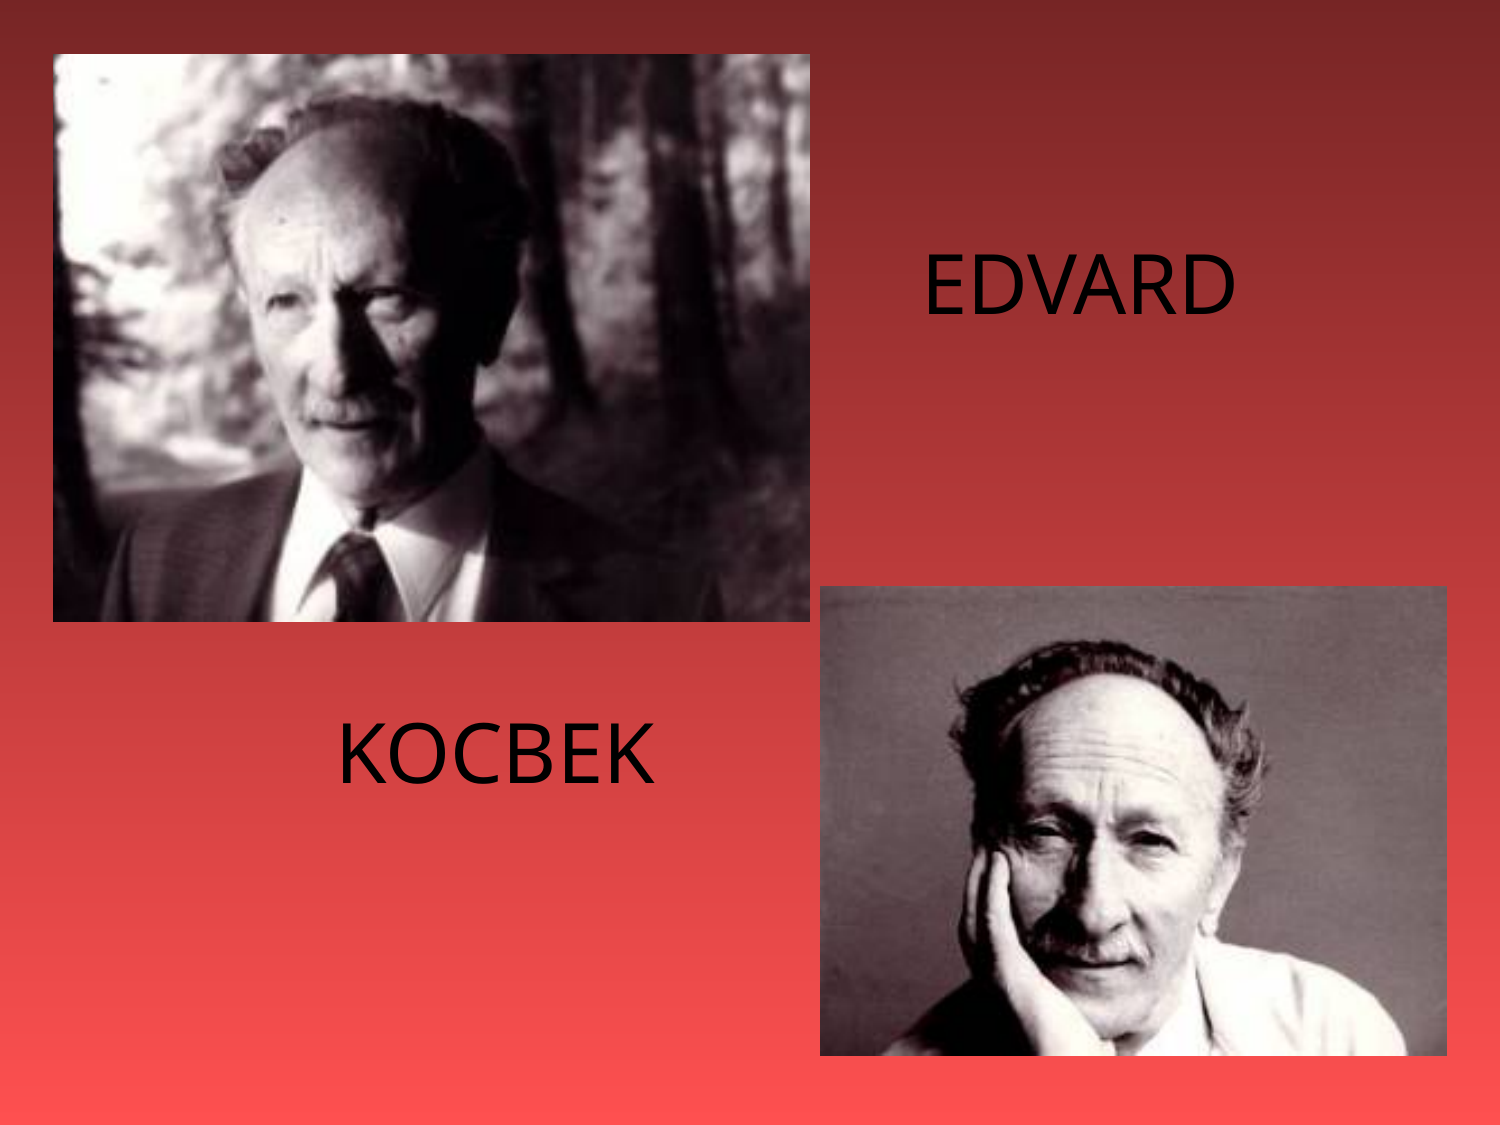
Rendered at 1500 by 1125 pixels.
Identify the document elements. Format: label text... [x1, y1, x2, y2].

picture [820, 586, 1447, 1056]
subtitle KOCBEK [0, 692, 1021, 980]
title EDVARD [596, 220, 1500, 343]
picture [53, 54, 810, 622]
